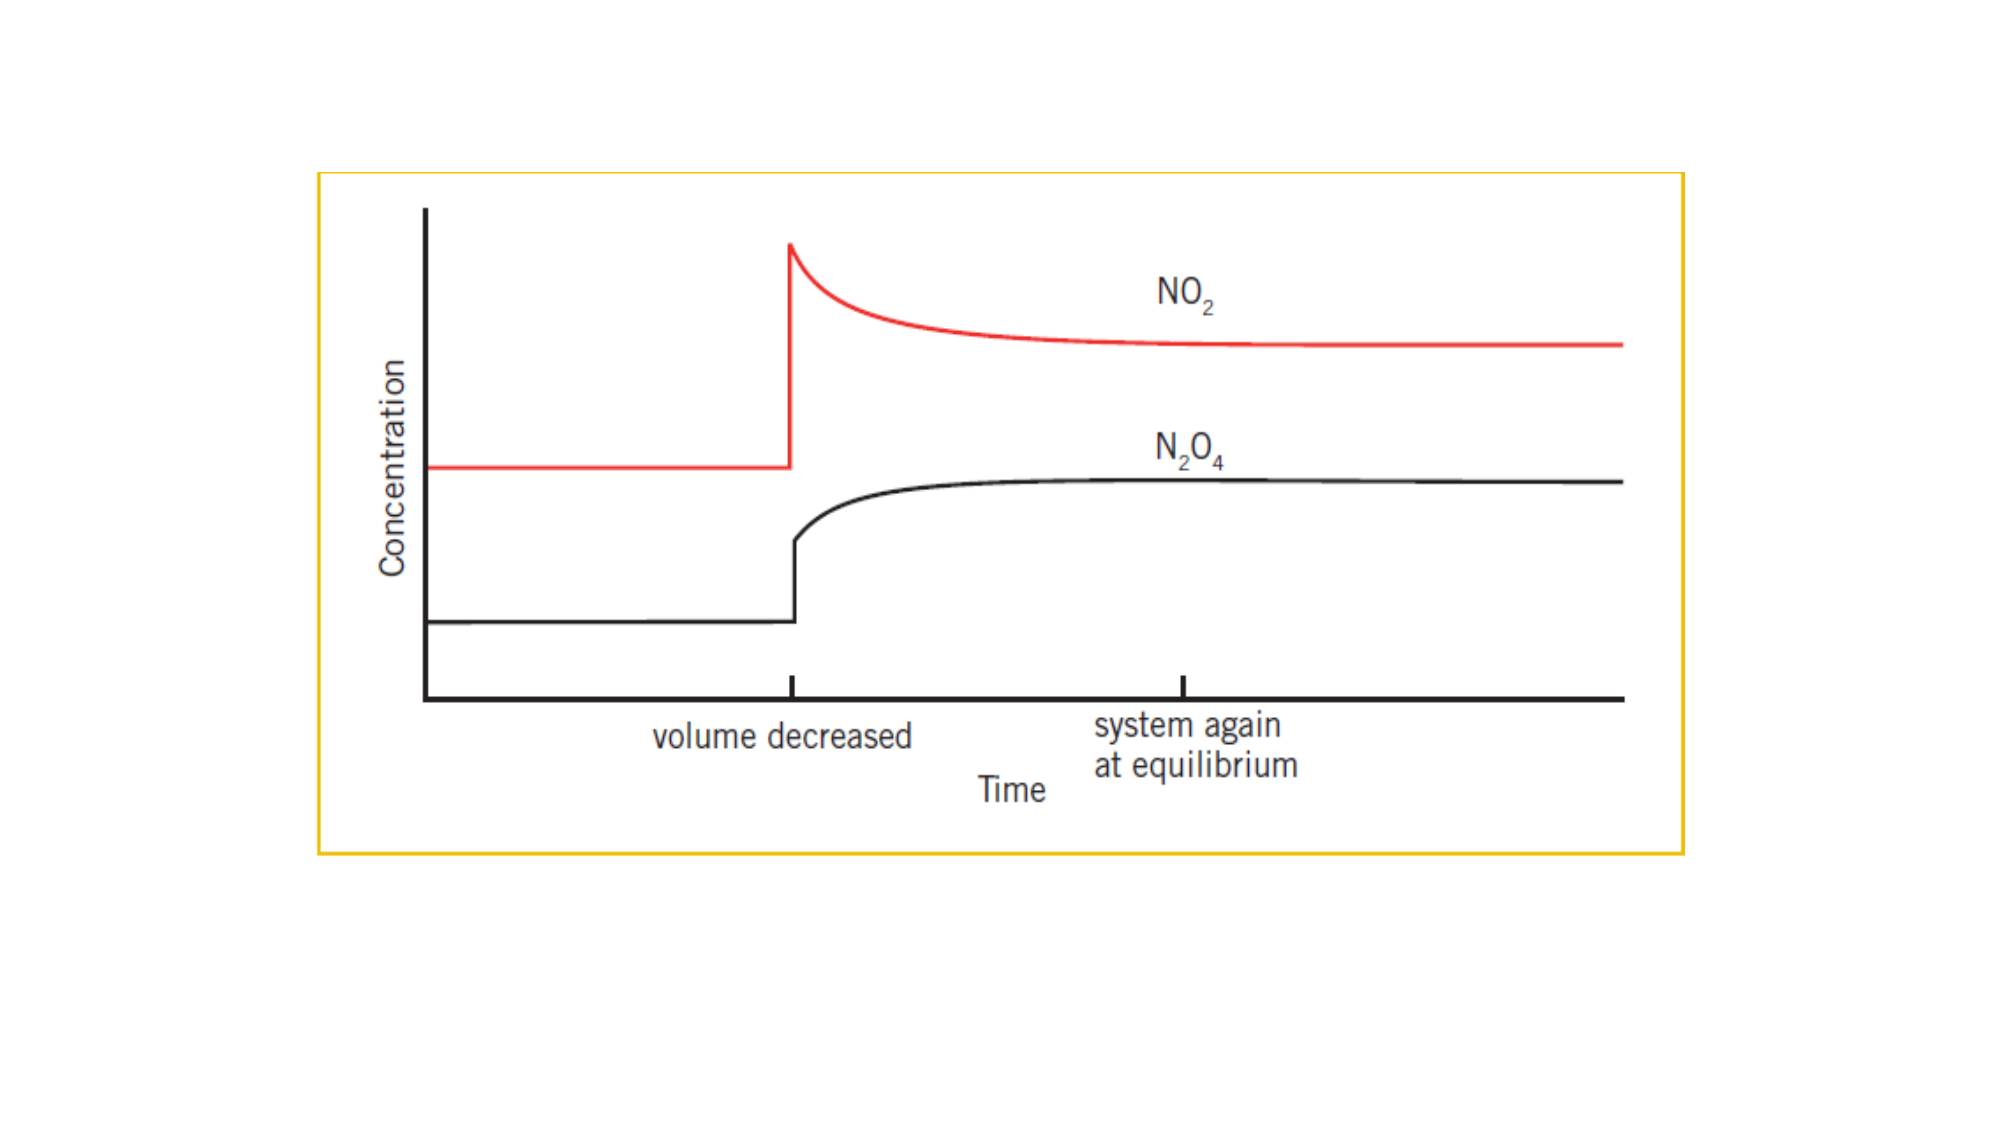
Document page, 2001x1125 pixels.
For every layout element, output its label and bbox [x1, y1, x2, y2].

picture [314, 172, 1685, 858]
